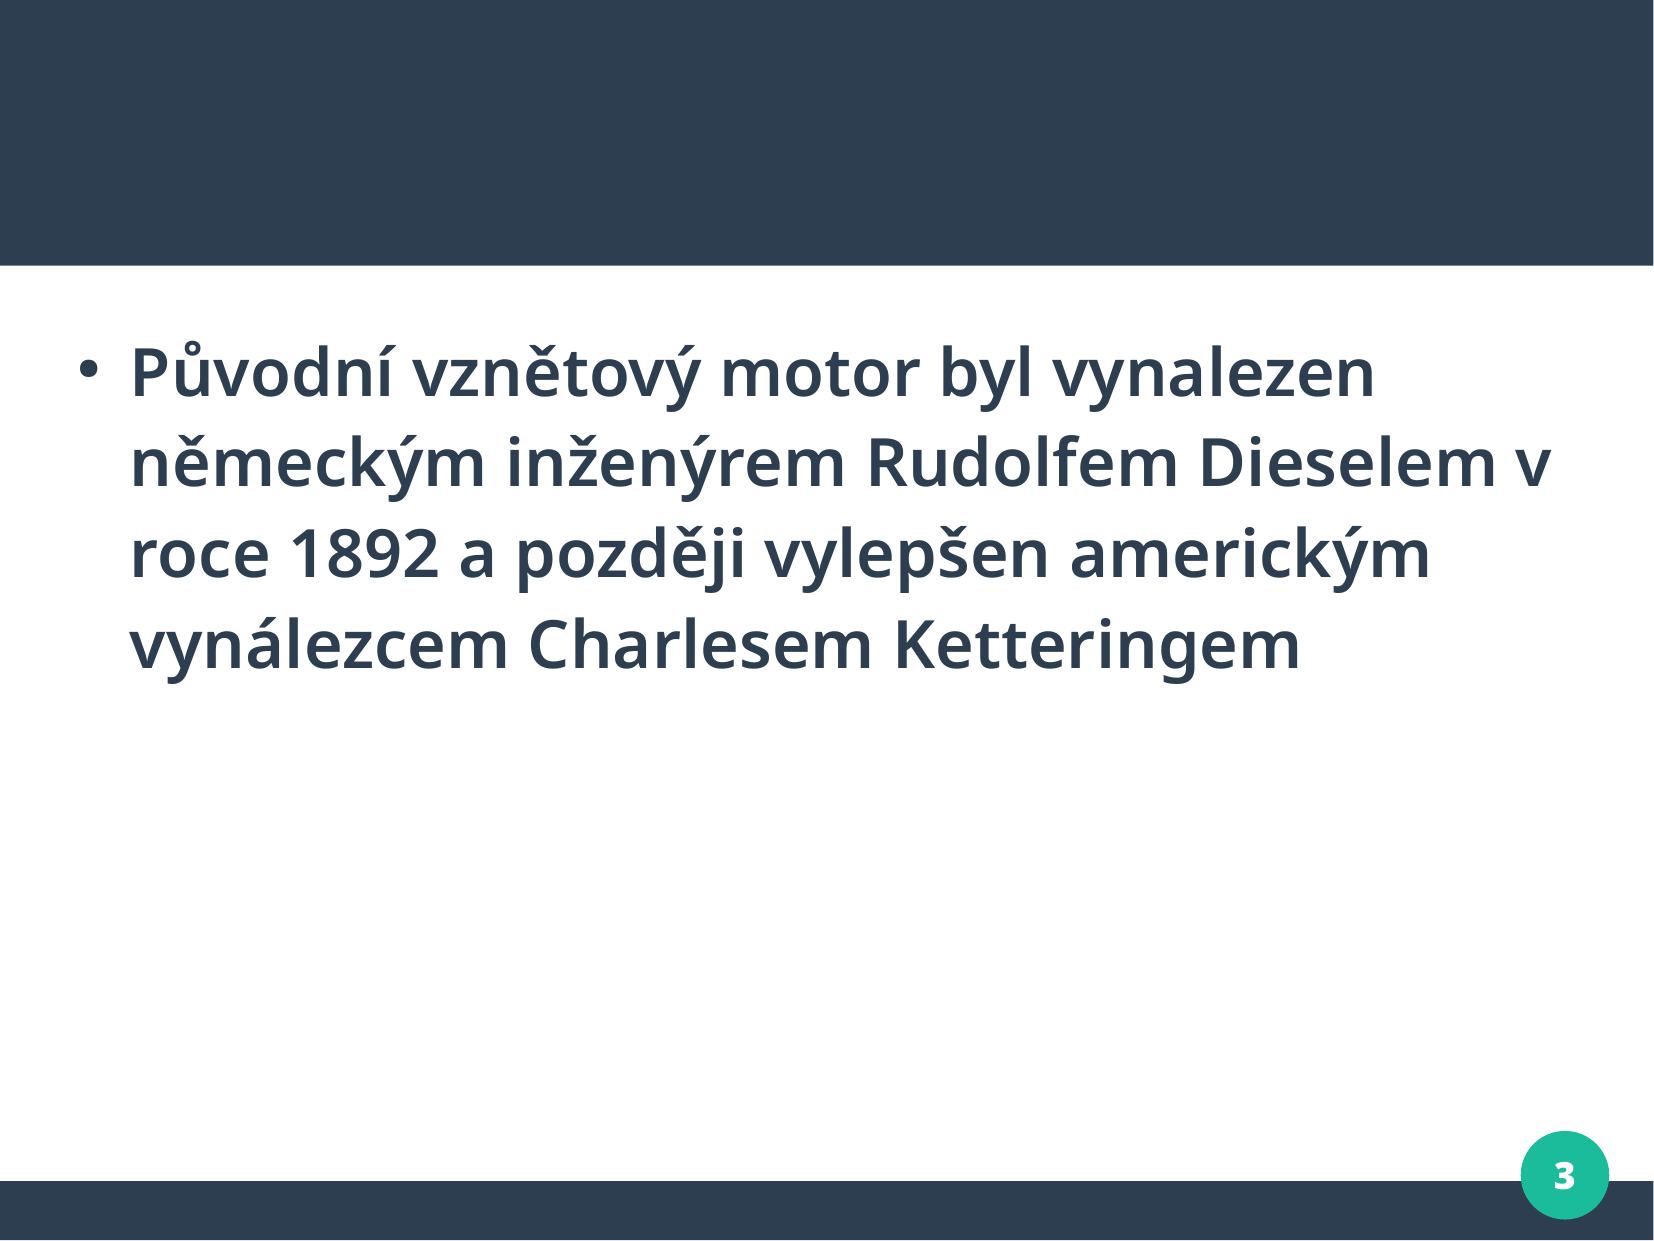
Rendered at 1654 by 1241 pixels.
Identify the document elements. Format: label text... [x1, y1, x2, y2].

list Původní vznětový motor byl vynalezen německým inženýrem Rudolfem Dieselem v roce 1892 a později vylepšen americkým vynálezcem Charlesem Ketteringem [59, 324, 1595, 1152]
